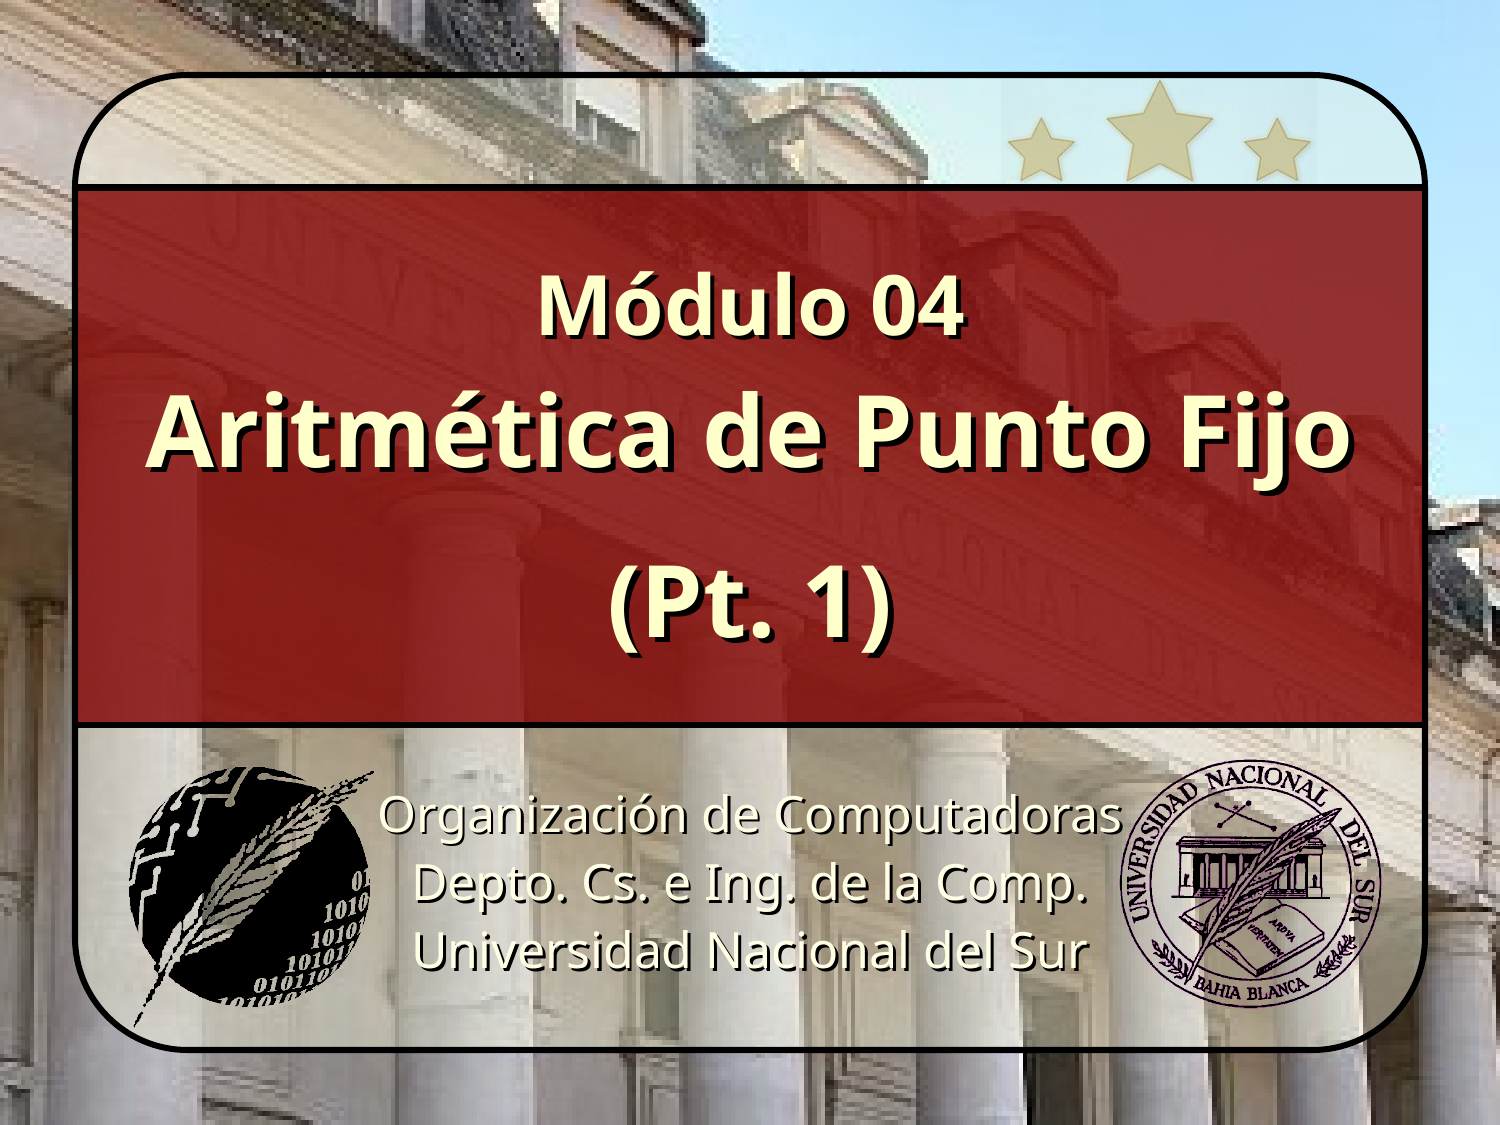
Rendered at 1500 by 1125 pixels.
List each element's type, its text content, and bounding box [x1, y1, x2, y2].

picture [0, 0, 1500, 1125]
title Módulo 04 Aritmética de Punto Fijo (Pt. 1) [128, 187, 1372, 726]
